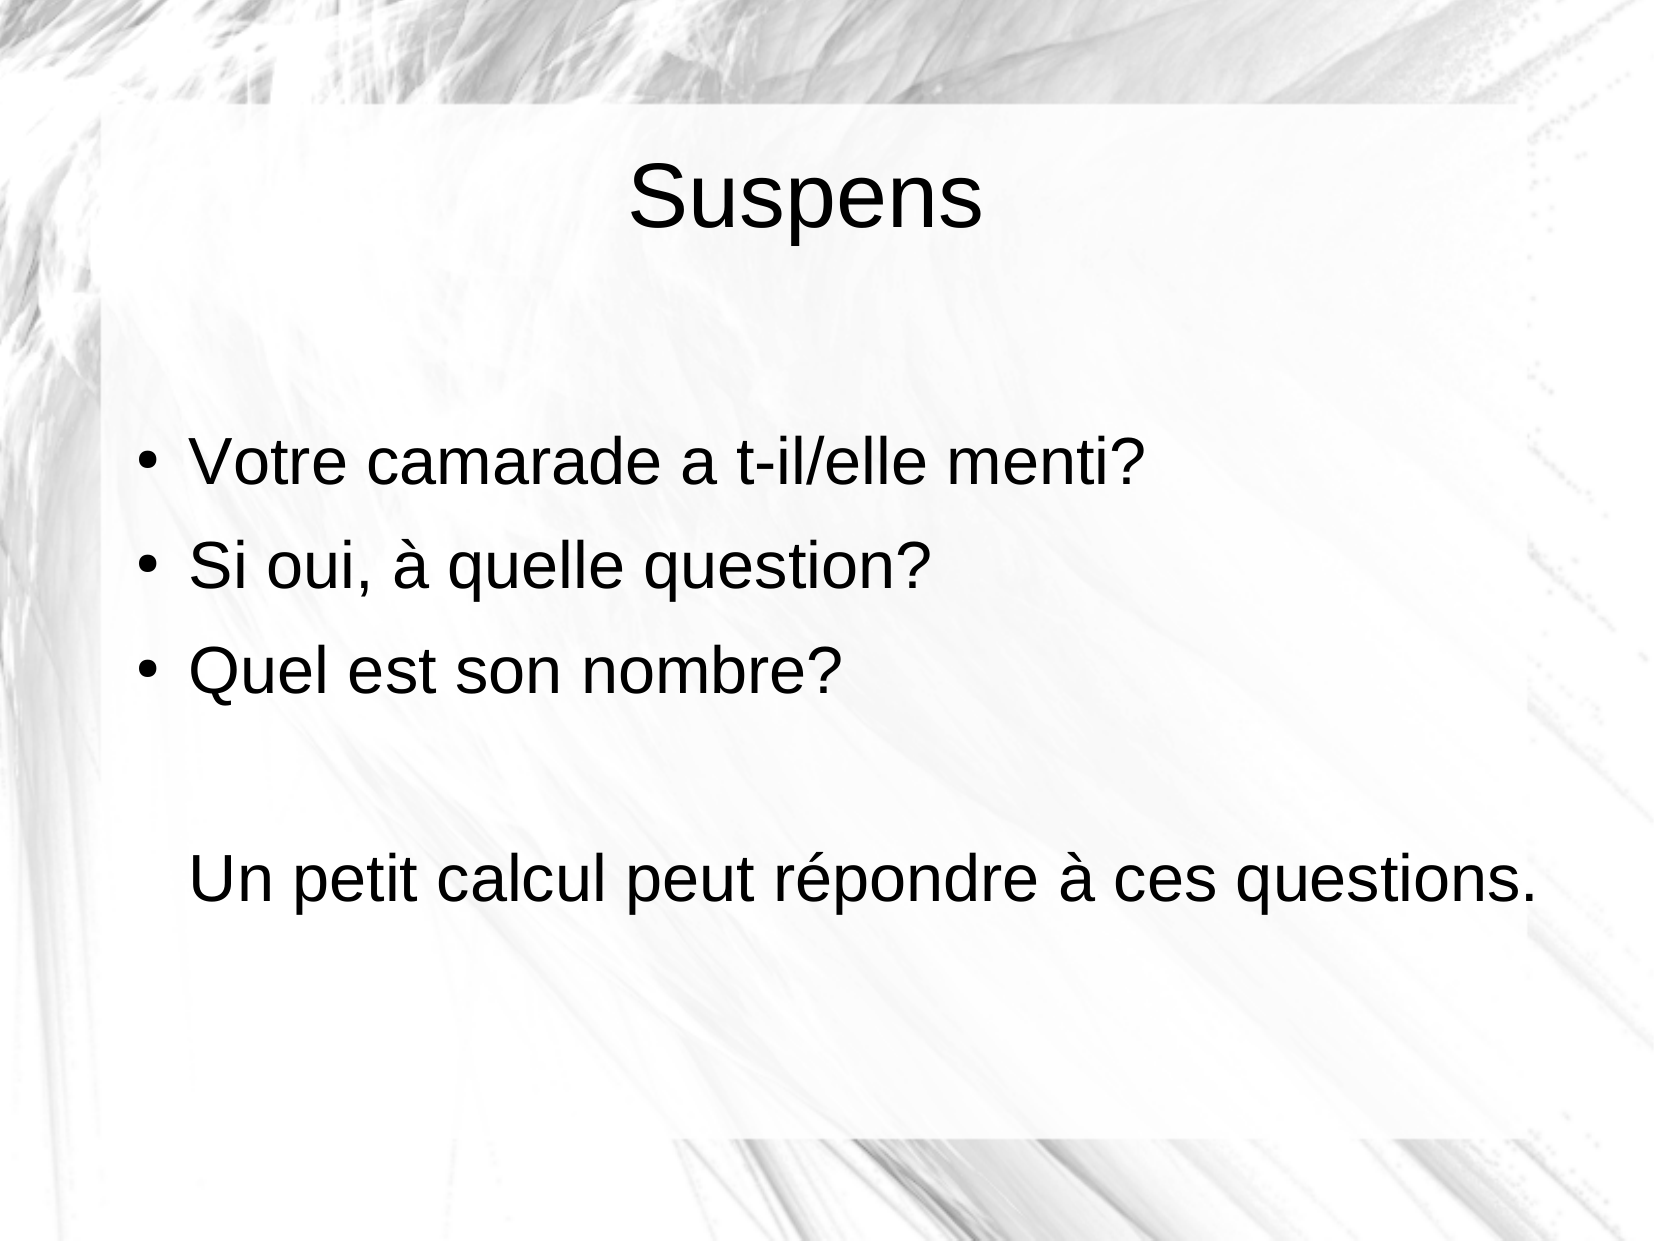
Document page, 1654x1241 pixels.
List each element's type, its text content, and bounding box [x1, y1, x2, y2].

list Votre camarade a t-il/elle menti? Si oui, à quelle question? Quel est son nombre? Un petit calcul peut répondre à ces questions. [118, 319, 1571, 1139]
picture [0, 0, 1654, 1241]
title Suspens [118, 112, 1506, 281]
